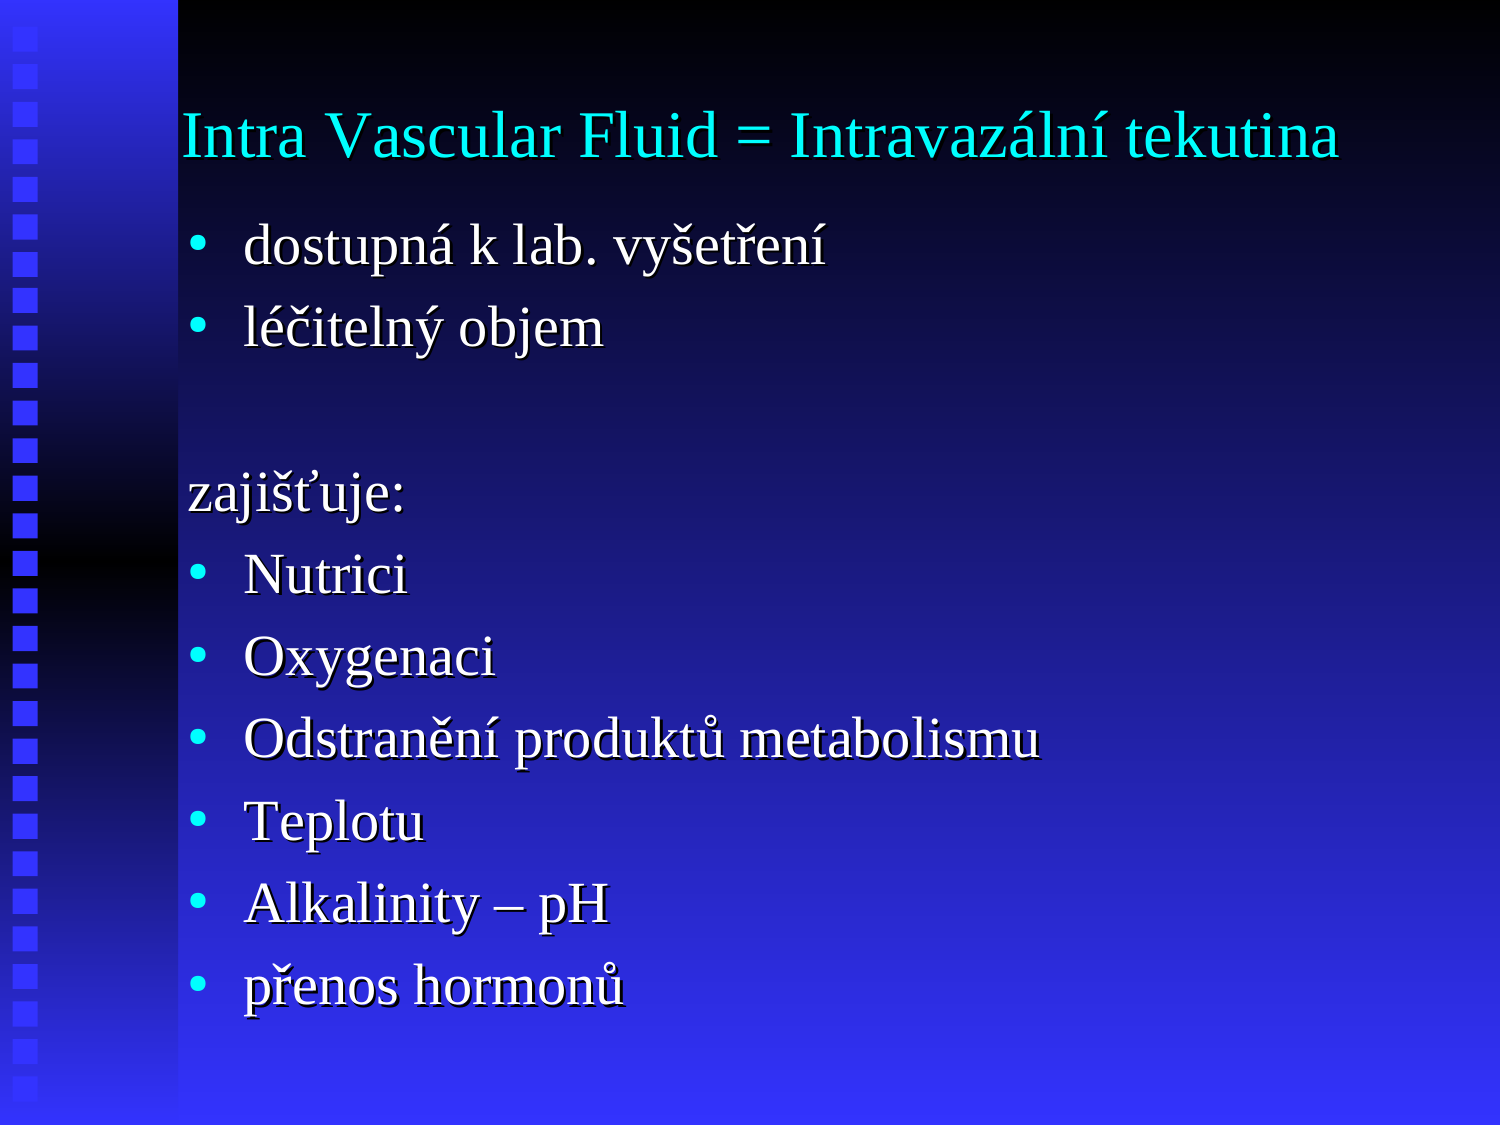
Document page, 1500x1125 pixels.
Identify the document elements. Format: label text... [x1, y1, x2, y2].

title Intra Vascular Fluid = Intravazální tekutina [181, 39, 1457, 227]
list dostupná k lab. vyšetření léčitelný objem zajišťuje: Nutrici Oxygenaci Odstranění produktů metabolismu Teplotu Alkalinity – pH přenos hormonů [187, 208, 1463, 1094]
